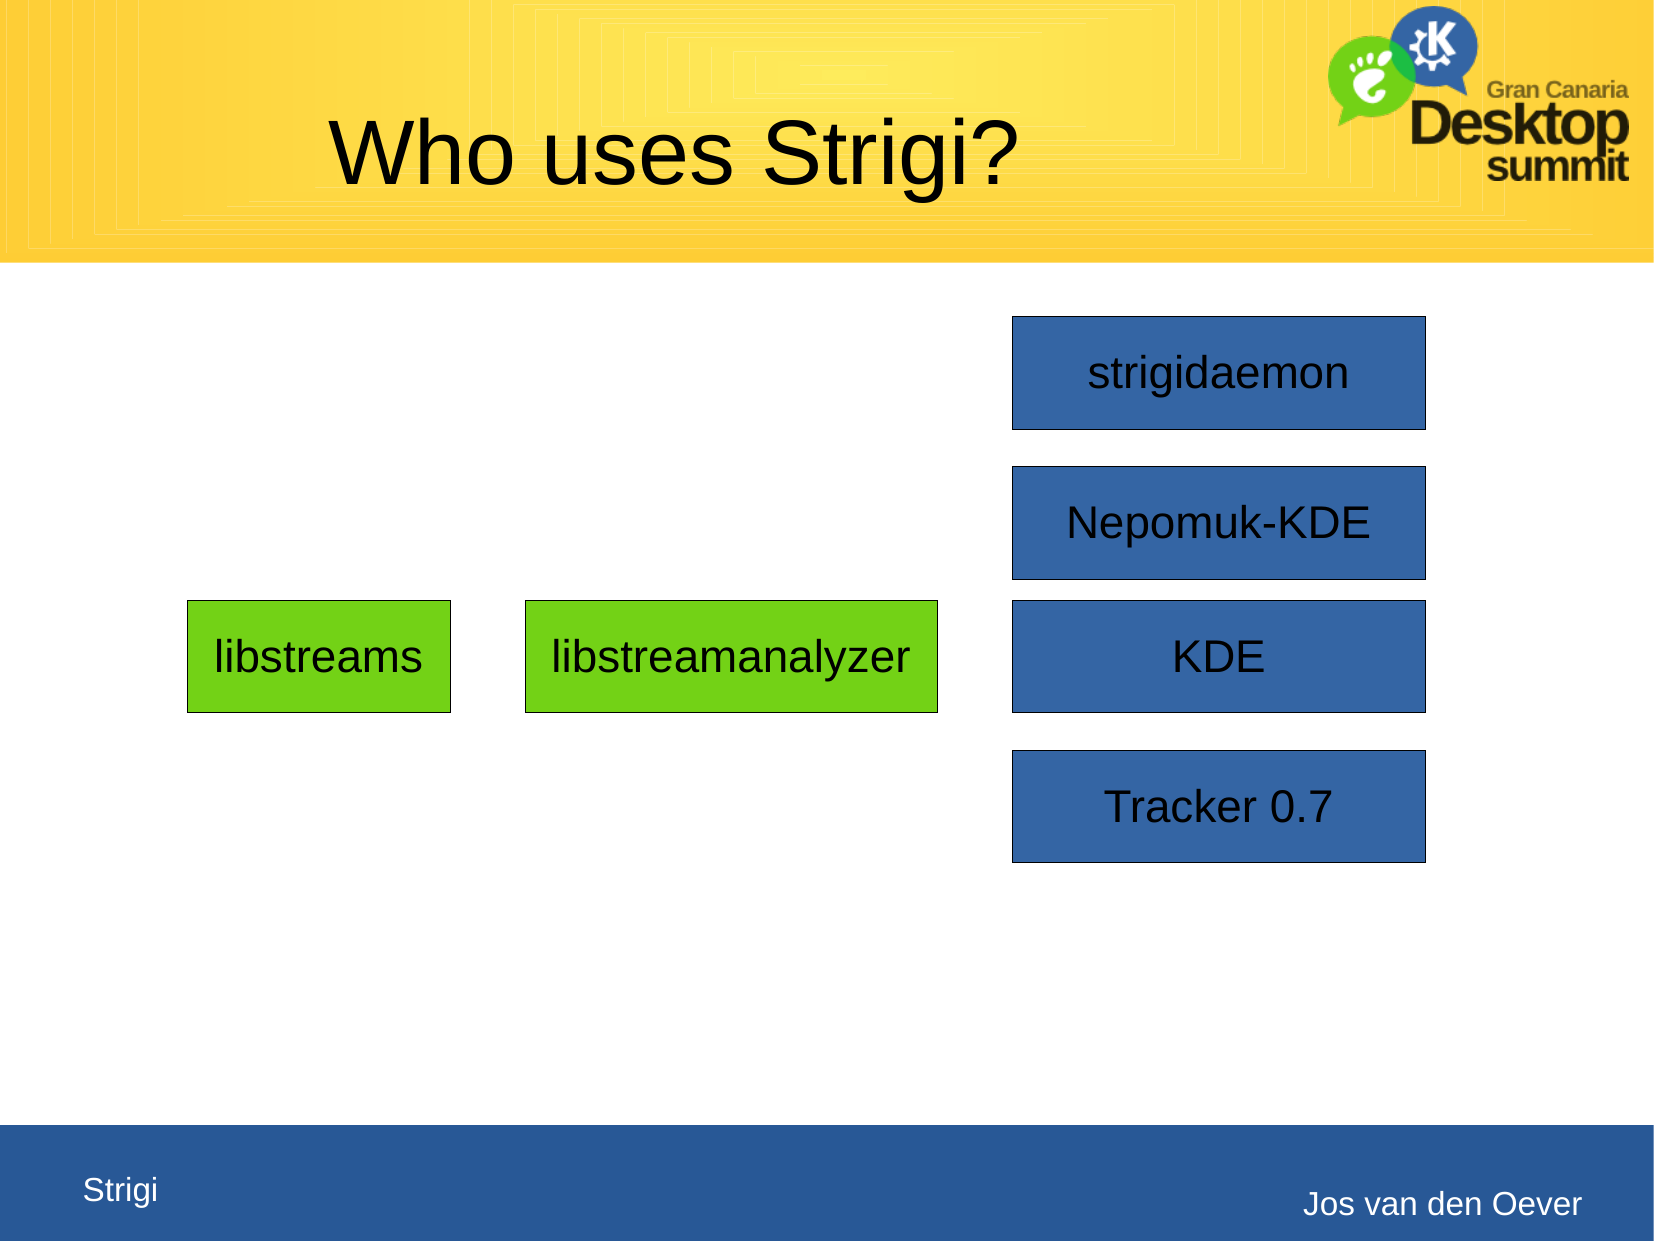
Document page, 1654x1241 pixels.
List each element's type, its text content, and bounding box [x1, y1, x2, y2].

text_box libstreams [187, 600, 451, 713]
text_box libstreamanalyzer [525, 600, 938, 713]
text_box strigidaemon [1012, 316, 1426, 430]
text_box KDE [1012, 600, 1426, 713]
picture [1328, 6, 1629, 181]
text_box Tracker 0.7 [1012, 750, 1426, 863]
text_box Nepomuk-KDE [1012, 466, 1426, 580]
title Who uses Strigi? [37, 56, 1313, 250]
